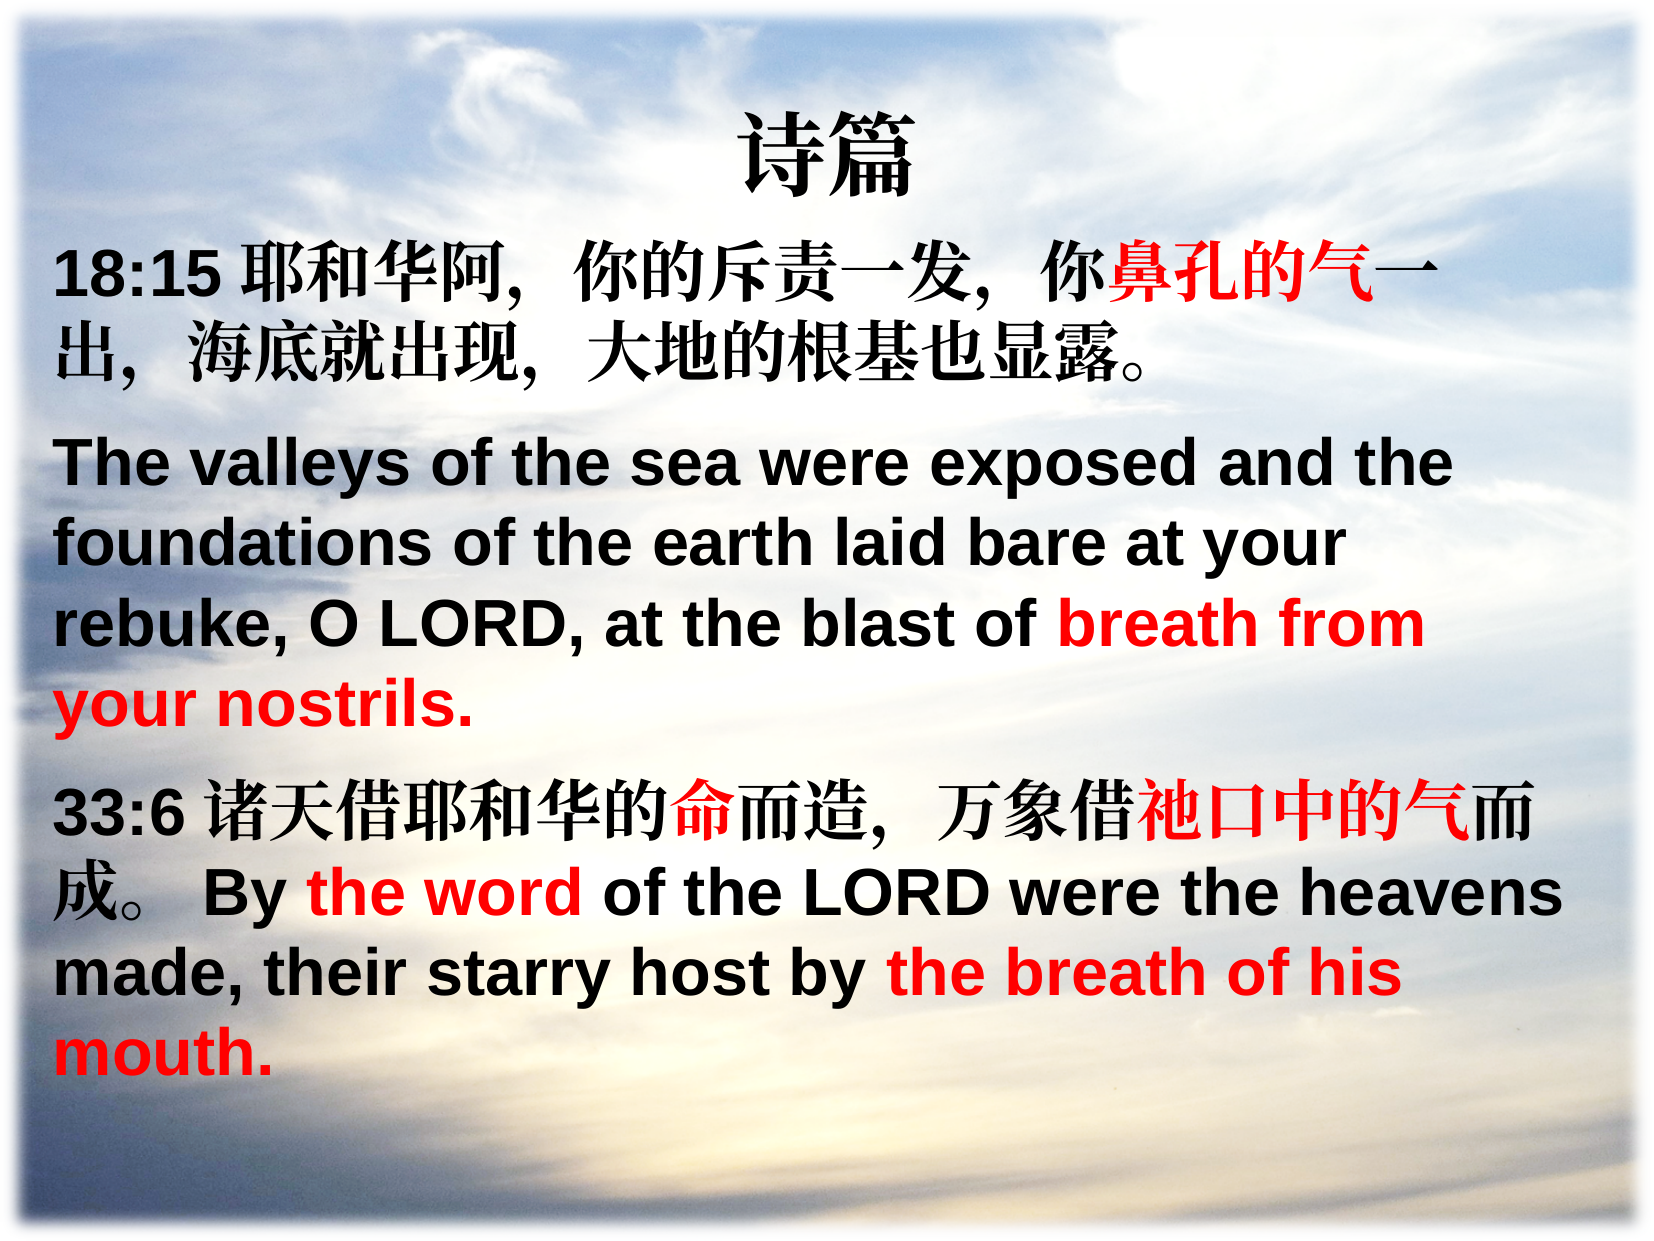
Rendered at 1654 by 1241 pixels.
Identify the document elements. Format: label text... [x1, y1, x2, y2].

list 18:15耶和华阿，你的斥责一发，你鼻孔的气一出，海底就出现，大地的根基也显露。 The valleys of the sea were exposed and the foundations of the earth laid bare at your rebuke, O LORD, at the blast of breath from your nostrils. 33:6诸天借耶和华的命而造，万象借祂口中的气而成。By the word of the LORD were the heavens made, their starry host by the breath of his mouth. [52, 229, 1571, 1109]
title 诗篇 [82, 49, 1571, 229]
picture [0, 0, 1654, 1241]
